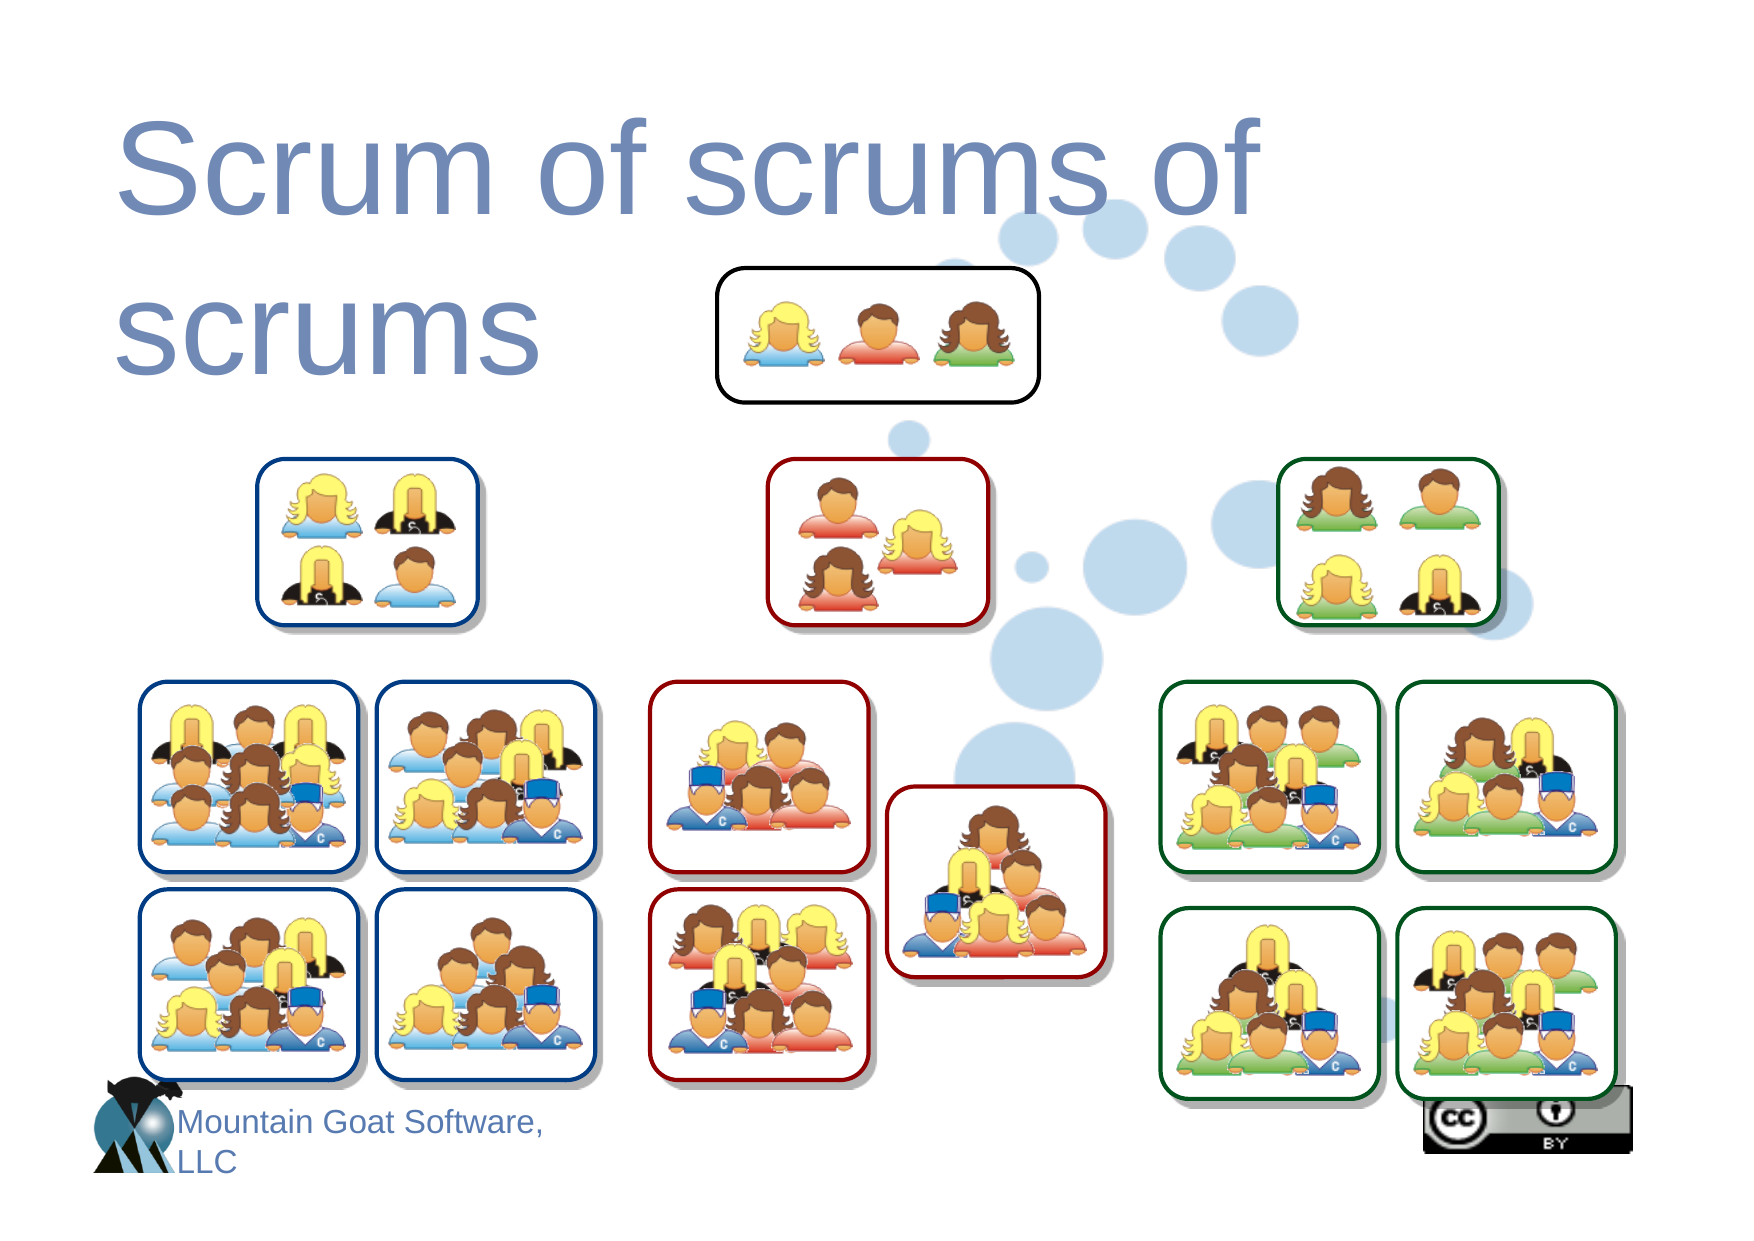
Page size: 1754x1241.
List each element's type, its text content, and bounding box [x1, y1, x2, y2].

text_box [1160, 908, 1379, 1099]
picture [388, 709, 583, 844]
picture [281, 473, 363, 539]
text_box [717, 268, 1040, 403]
picture [388, 917, 583, 1050]
picture [668, 904, 853, 1054]
text_box [767, 458, 989, 626]
text_box [376, 889, 596, 1081]
picture [374, 546, 456, 608]
text_box [139, 889, 359, 1081]
picture [151, 704, 346, 848]
text_box [650, 889, 869, 1081]
picture [1413, 930, 1598, 1076]
text_box [257, 458, 478, 626]
picture [281, 545, 363, 610]
text_box [376, 681, 596, 873]
picture [374, 473, 456, 539]
picture [743, 301, 825, 367]
picture [151, 917, 346, 1052]
text_box [1397, 681, 1616, 873]
picture [887, 391, 1595, 1043]
picture [838, 303, 920, 365]
picture [1413, 717, 1598, 837]
picture [93, 1065, 183, 1173]
text_box [139, 681, 359, 873]
picture [666, 720, 851, 831]
picture [902, 805, 1087, 958]
text_box [1160, 681, 1379, 873]
picture [1176, 924, 1361, 1076]
text_box [887, 786, 1106, 978]
text_box Scrum of scrums of scrums [107, 92, 1696, 391]
text_box [650, 681, 869, 873]
picture [933, 301, 1015, 367]
picture [798, 477, 958, 612]
picture [1423, 1085, 1633, 1154]
text_box [1397, 908, 1616, 1099]
text_box [1278, 458, 1499, 626]
